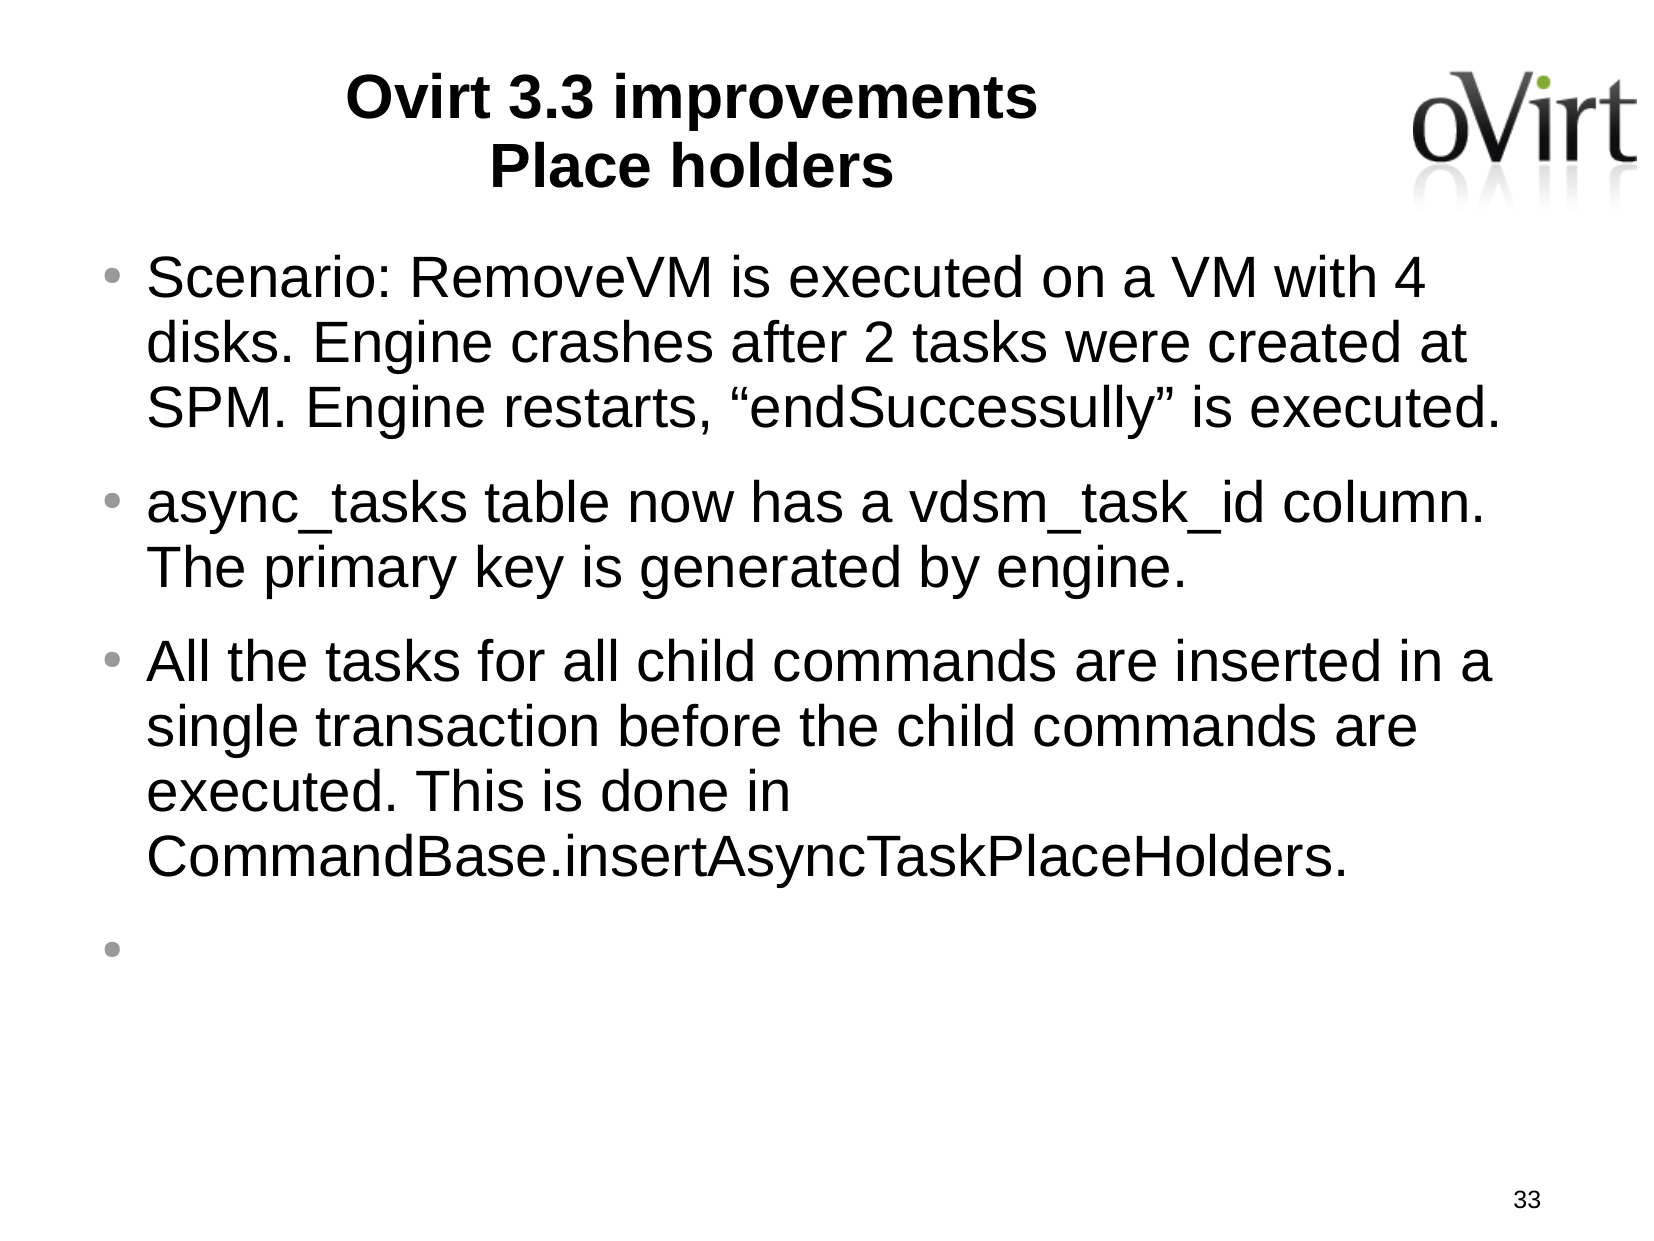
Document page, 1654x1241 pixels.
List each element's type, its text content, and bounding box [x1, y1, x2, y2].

list Scenario: RemoveVM is executed on a VM with 4 disks. Engine crashes after 2 tasks were created at SPM. Engine restarts, “endSuccessully” is executed. async_tasks table now has a vdsm_task_id column. The primary key is generated by engine. All the tasks for all child commands are inserted in a single transaction before the child commands are executed. This is done in CommandBase.insertAsyncTaskPlaceHolders. [86, 244, 1576, 1039]
picture [1413, 63, 1637, 212]
title Ovirt 3.3 improvements Place holders [82, 37, 1303, 226]
